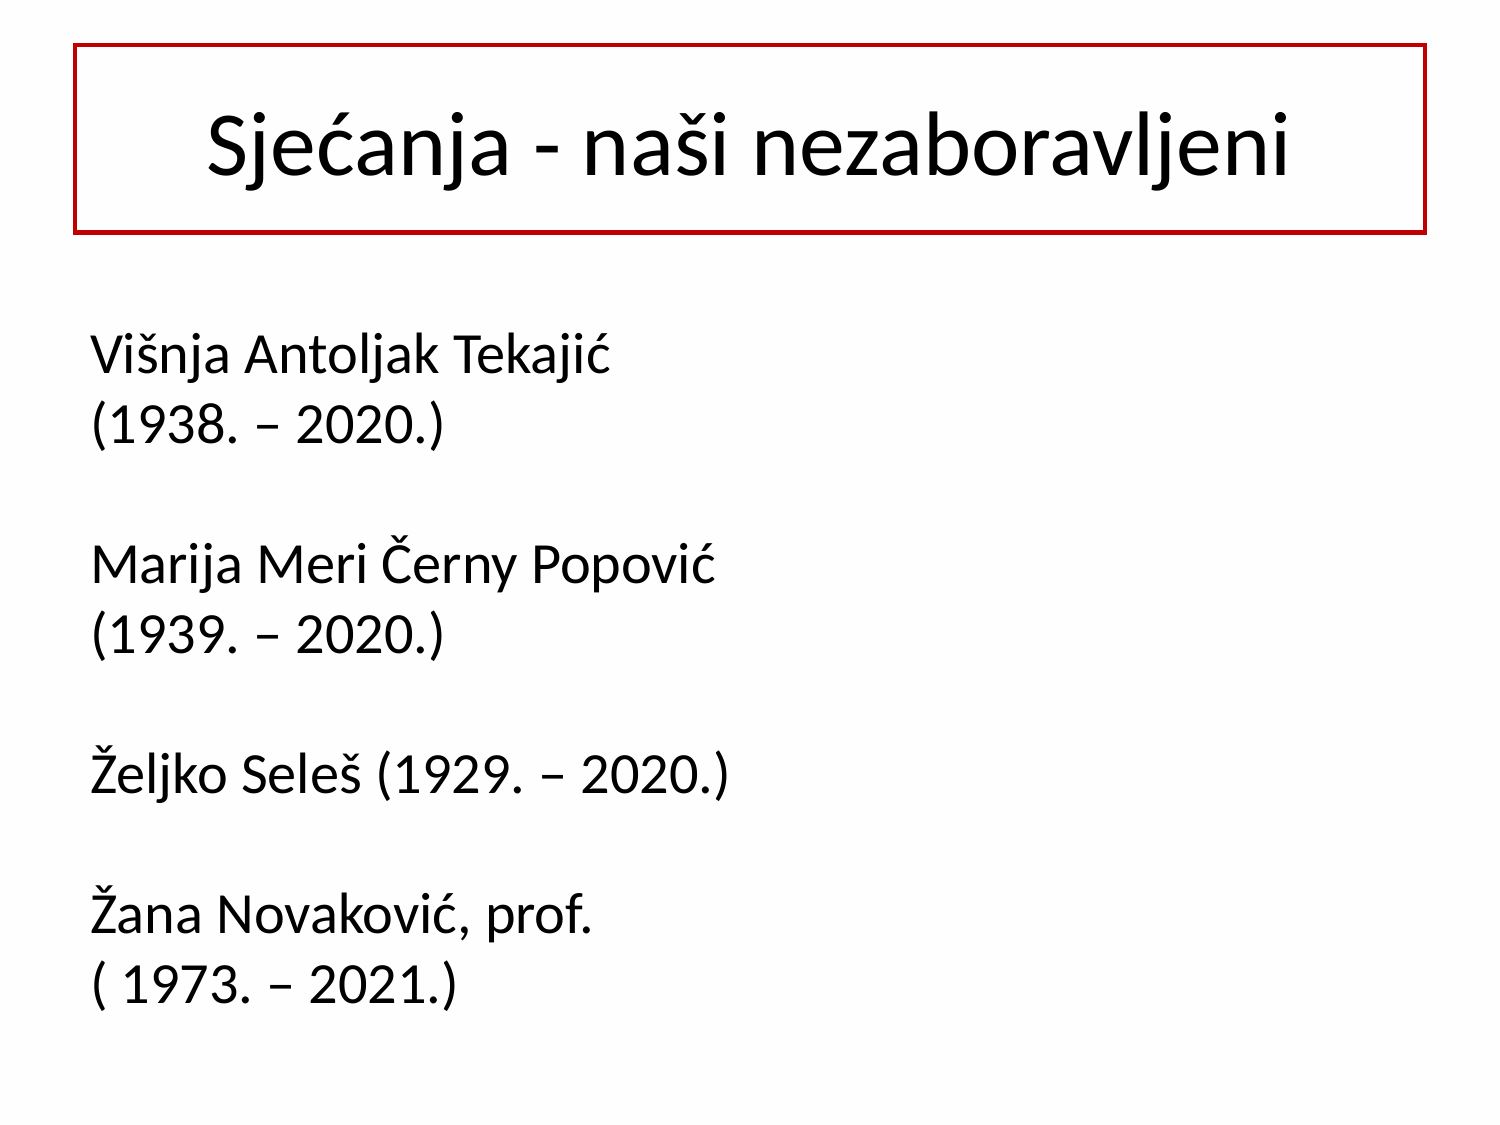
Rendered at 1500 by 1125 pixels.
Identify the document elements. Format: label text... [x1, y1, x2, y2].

text_box Višnja Antoljak Tekajić (1938. – 2020.) Marija Meri Černy Popović (1939. – 2020.) Željko Seleš (1929. – 2020.) Žana Novaković, prof. ( 1973. – 2021.) [75, 308, 825, 1093]
title Sjećanja - naši nezaboravljeni [75, 45, 1426, 233]
